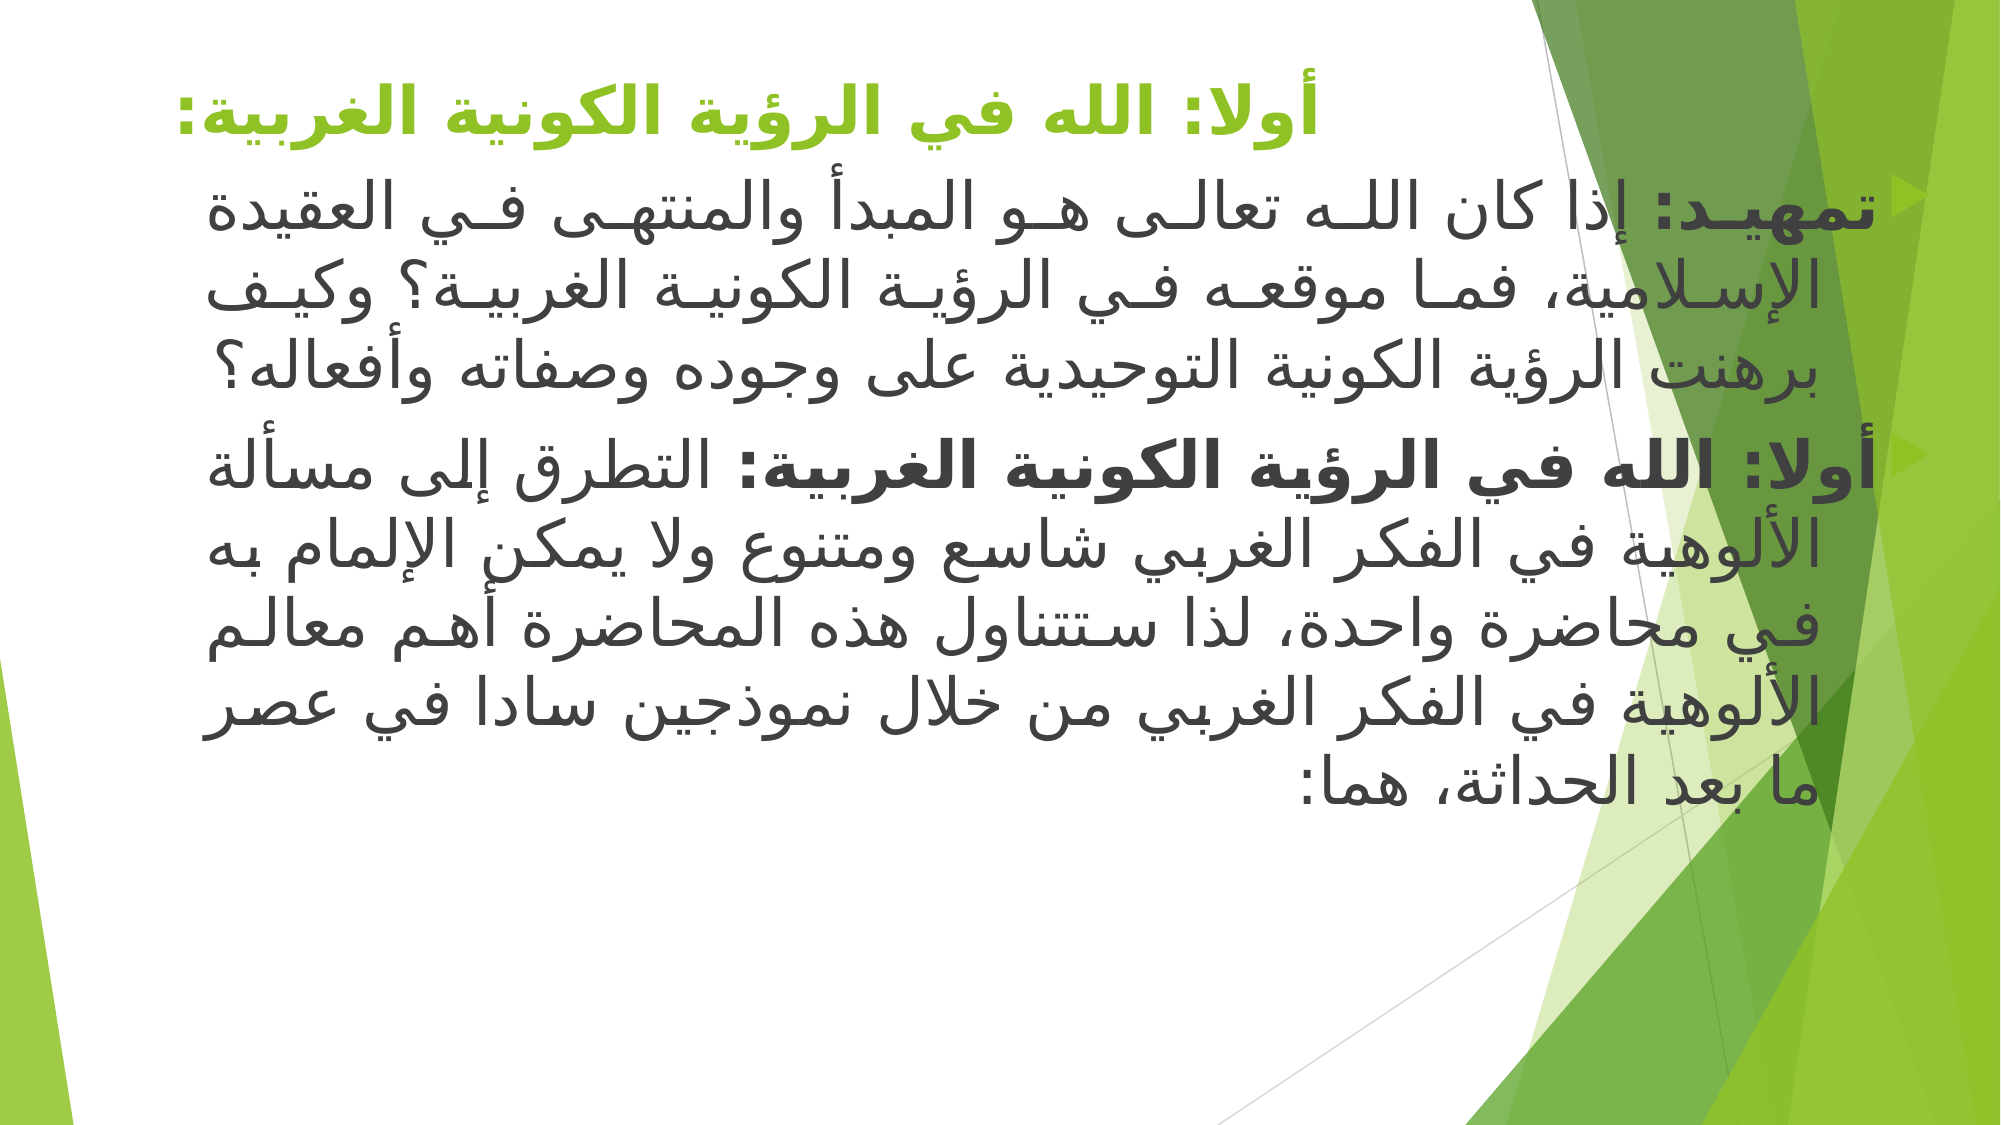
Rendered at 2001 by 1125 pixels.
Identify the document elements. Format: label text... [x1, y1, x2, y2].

title أولا: الله في الرؤية الكونية الغربية: [137, 59, 1863, 157]
list تمهيد: إذا كان الله تعالى هو المبدأ والمنتهى في العقيدة الإسلامية، فما موقعه في الرؤية الكونية الغربية؟ وكيف برهنت الرؤية الكونية التوحيدية على وجوده وصفاته وأفعاله؟ أولا: الله في الرؤية الكونية الغربية: التطرق إلى مسألة الألوهية في الفكر الغربي شاسع ومتنوع ولا يمكن الإلمام به في محاضرة واحدة، لذا ستتناول هذه المحاضرة أهم معالم الألوهية في الفكر الغربي من خلال نموذجين سادا في عصر ما بعد الحداثة، هما: [190, 156, 1951, 913]
